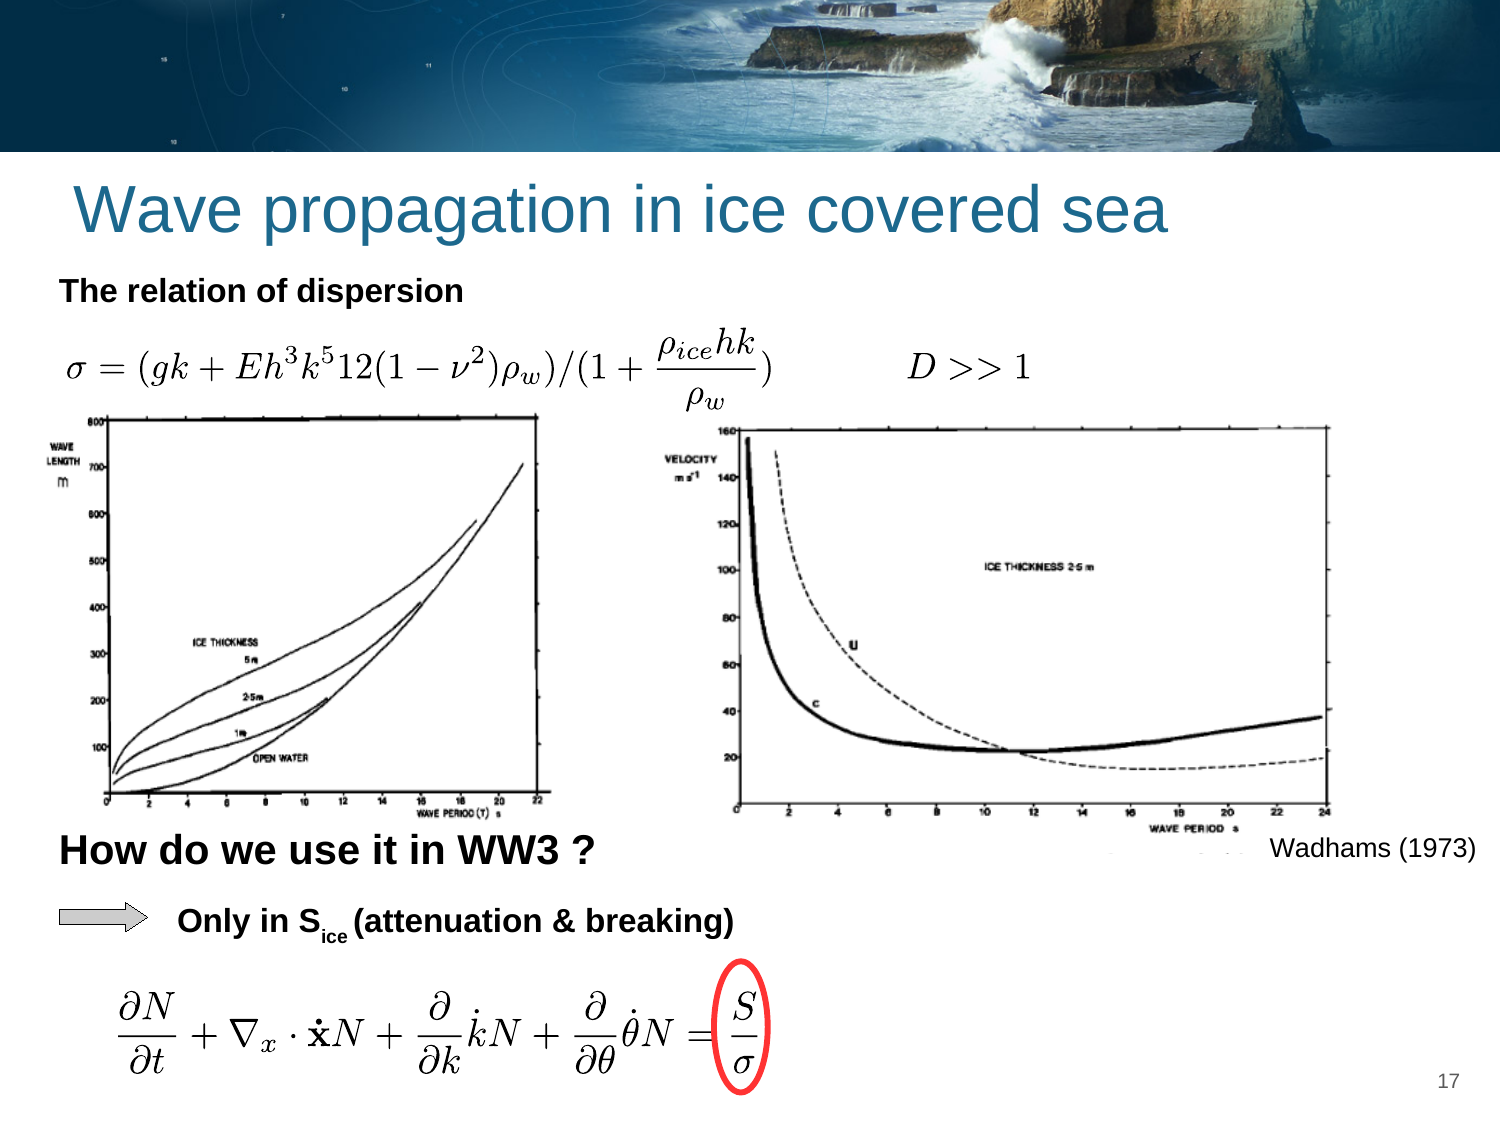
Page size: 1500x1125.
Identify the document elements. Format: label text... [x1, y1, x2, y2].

text_box [717, 991, 758, 1074]
text_box Only in Sice (attenuation & breaking) [177, 902, 798, 955]
text_box The relation of dispersion [59, 272, 680, 325]
text_box [65, 327, 1032, 412]
picture [0, 387, 560, 831]
title Wave propagation in ice covered sea [59, 118, 1244, 294]
text_box [59, 902, 148, 932]
picture [0, 0, 1500, 152]
text_box Wadhams (1973) [1269, 833, 1500, 886]
picture [649, 410, 1359, 854]
text_box [118, 990, 718, 1074]
text_box How do we use it in WW3 ? [59, 826, 680, 880]
